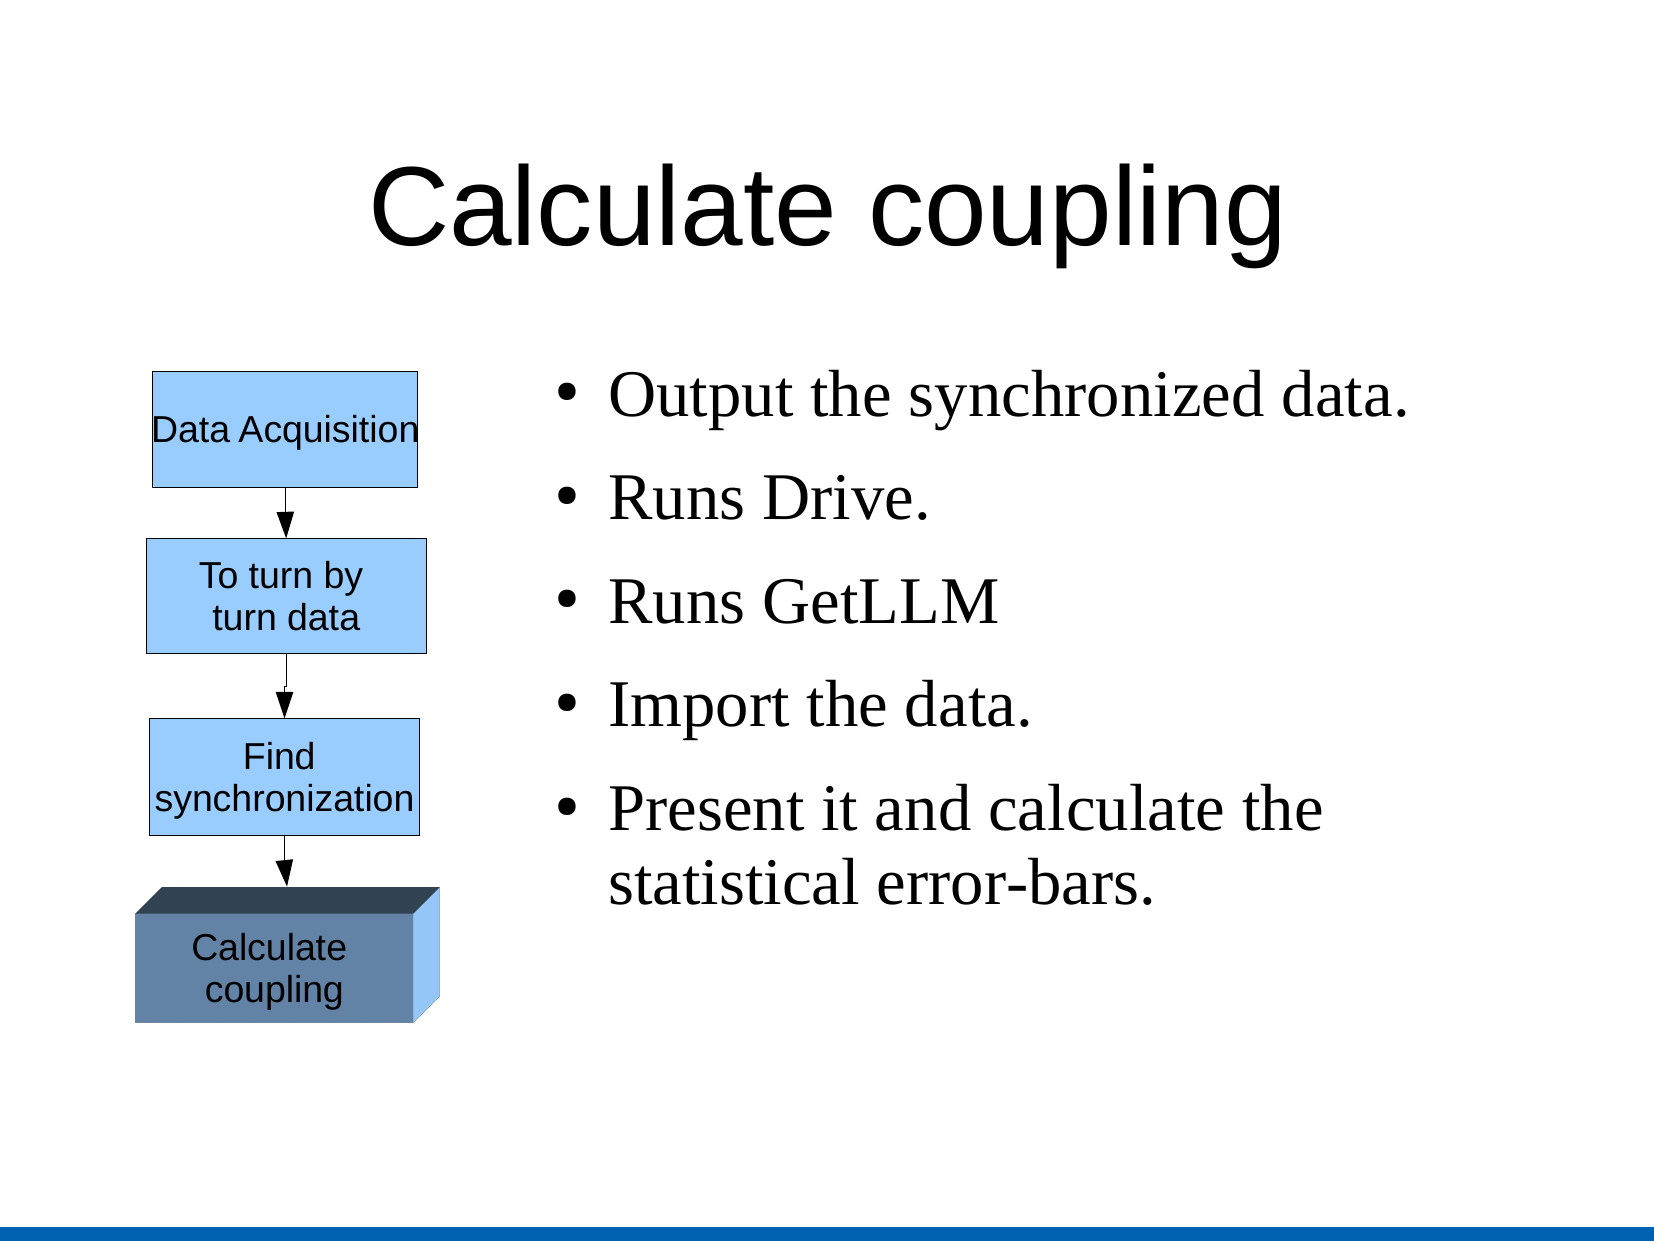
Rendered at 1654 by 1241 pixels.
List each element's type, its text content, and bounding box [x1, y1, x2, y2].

list Output the synchronized data. Runs Drive. Runs GetLLM Import the data. Present it and calculate the statistical error-bars. [537, 356, 1587, 1124]
title Calculate coupling [121, 102, 1534, 310]
text_box To turn by turn data [146, 538, 427, 654]
text_box Find synchronization [149, 718, 420, 836]
text_box Data Acquisition [152, 371, 418, 488]
